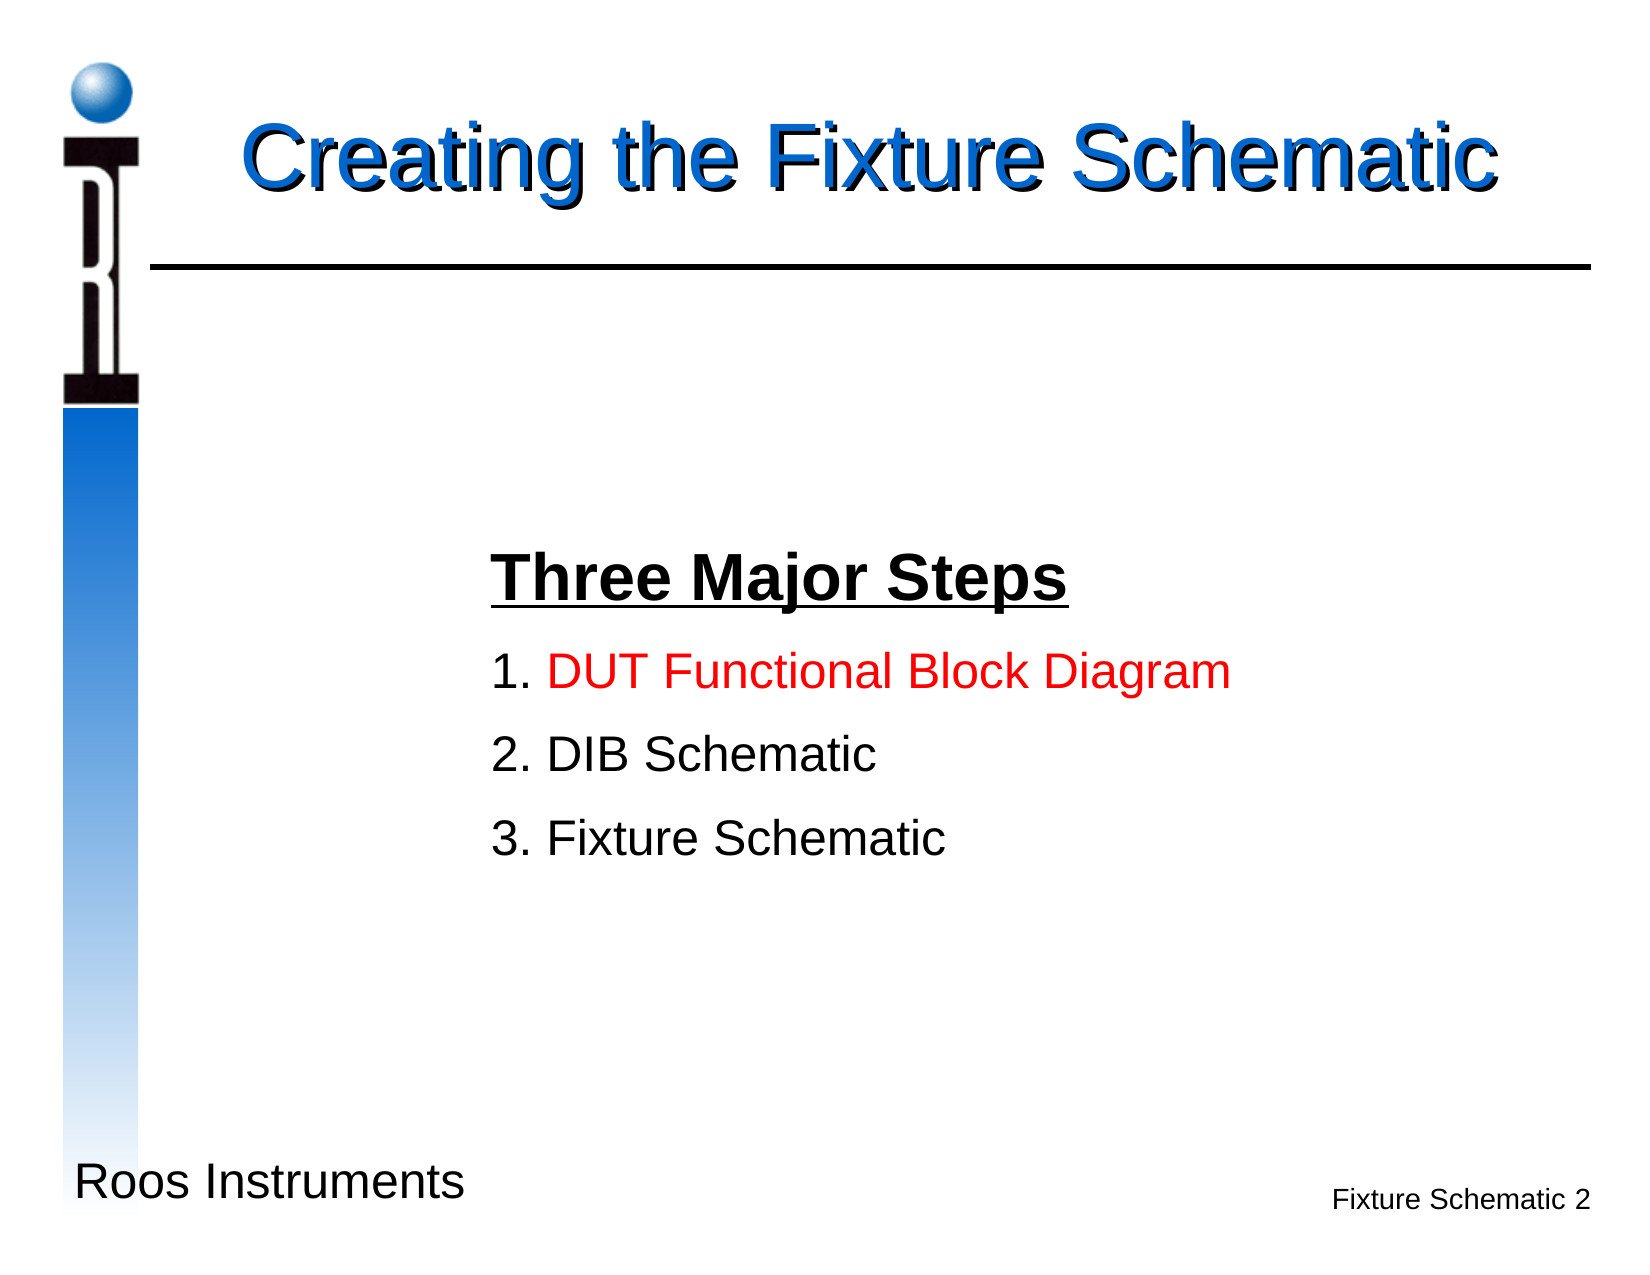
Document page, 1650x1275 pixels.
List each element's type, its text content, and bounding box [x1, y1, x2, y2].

text_box Three Major Steps 1. DUT Functional Block Diagram 2. DIB Schematic 3. Fixture Schematic [475, 495, 1247, 837]
title Creating the Fixture Schematic [147, 59, 1591, 253]
picture [59, 59, 144, 411]
